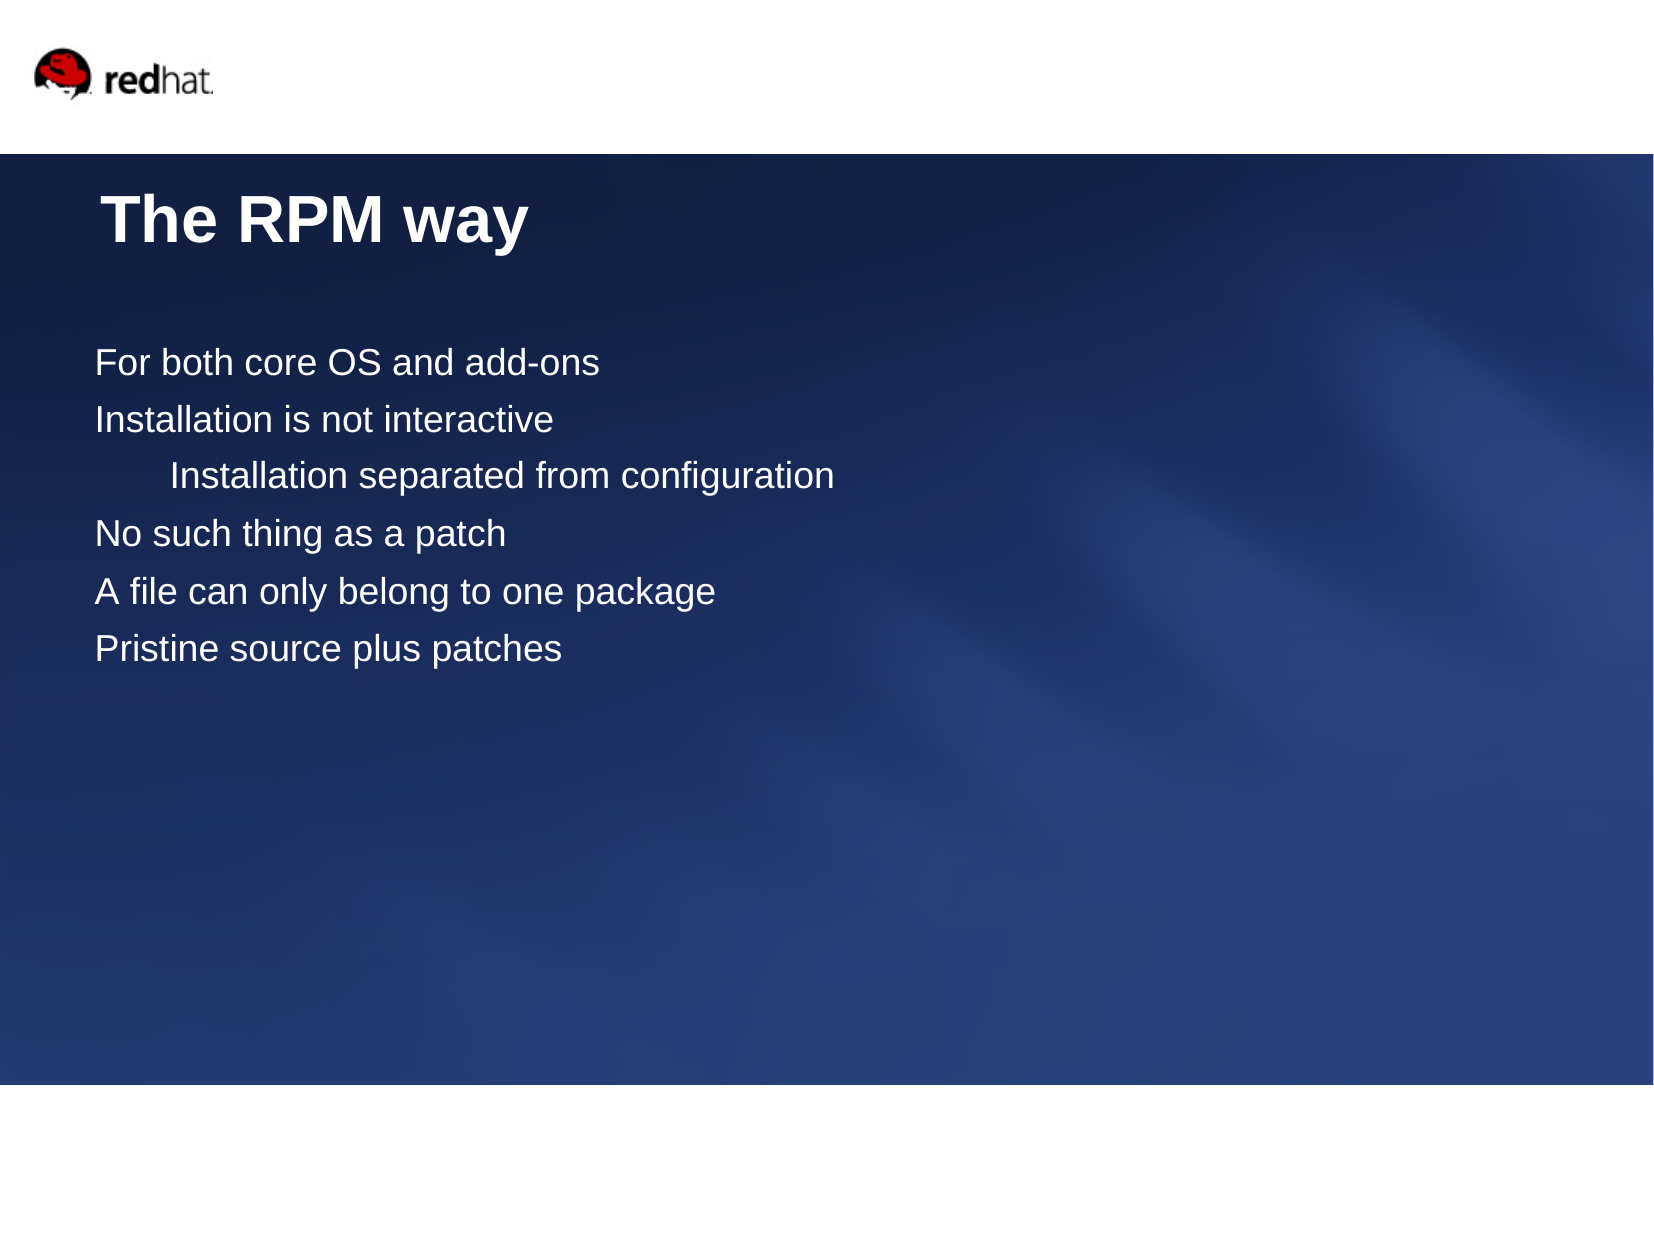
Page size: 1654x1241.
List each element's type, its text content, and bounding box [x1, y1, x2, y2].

picture [0, 154, 1654, 1085]
list For both core OS and add-ons Installation is not interactive Installation separated from configuration No such thing as a patch A file can only belong to one package Pristine source plus patches [94, 341, 1501, 1119]
picture [33, 46, 213, 108]
title The RPM way [100, 164, 1506, 275]
